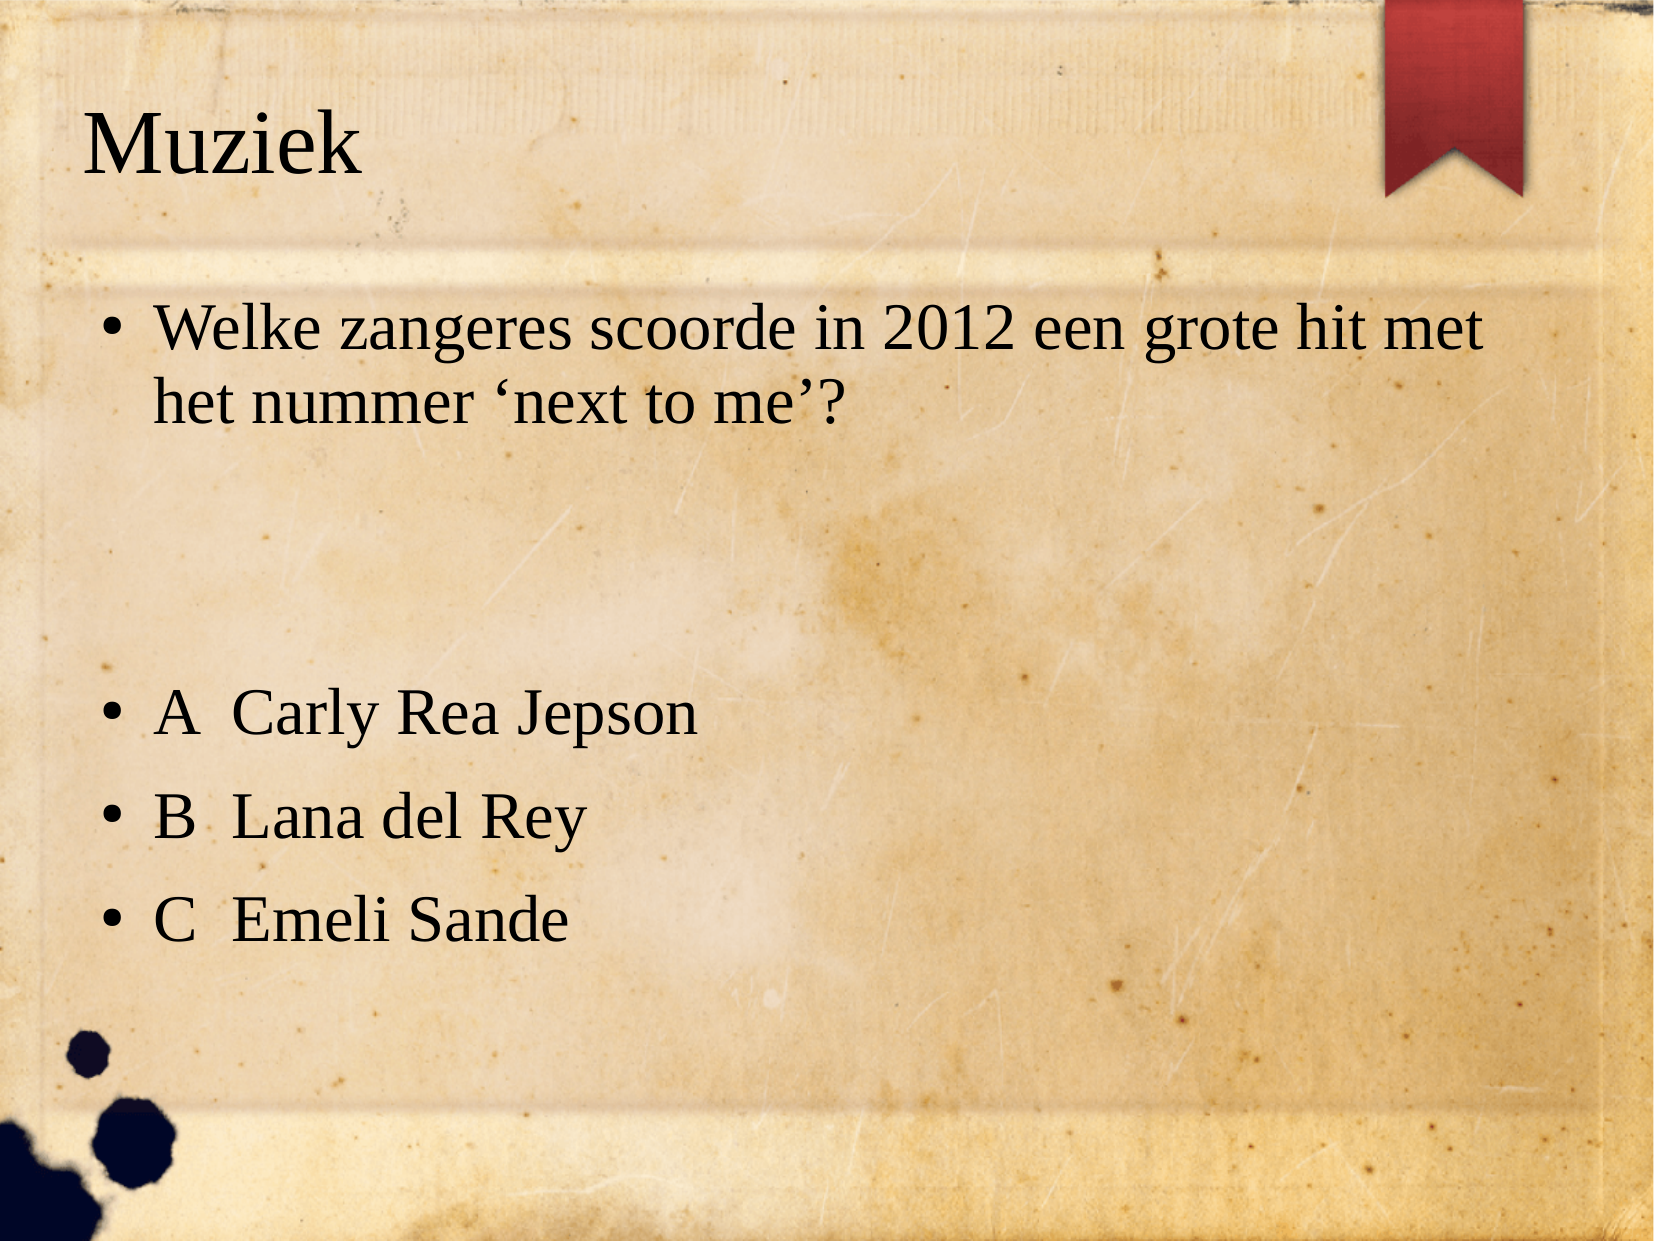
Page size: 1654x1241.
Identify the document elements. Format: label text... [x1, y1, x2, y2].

title Muziek [82, 49, 1347, 237]
picture [0, 0, 1654, 1241]
list Welke zangeres scoorde in 2012 een grote hit met het nummer ‘next to me’? A Carly Rea Jepson B Lana del Rey C Emeli Sande [82, 290, 1538, 1010]
